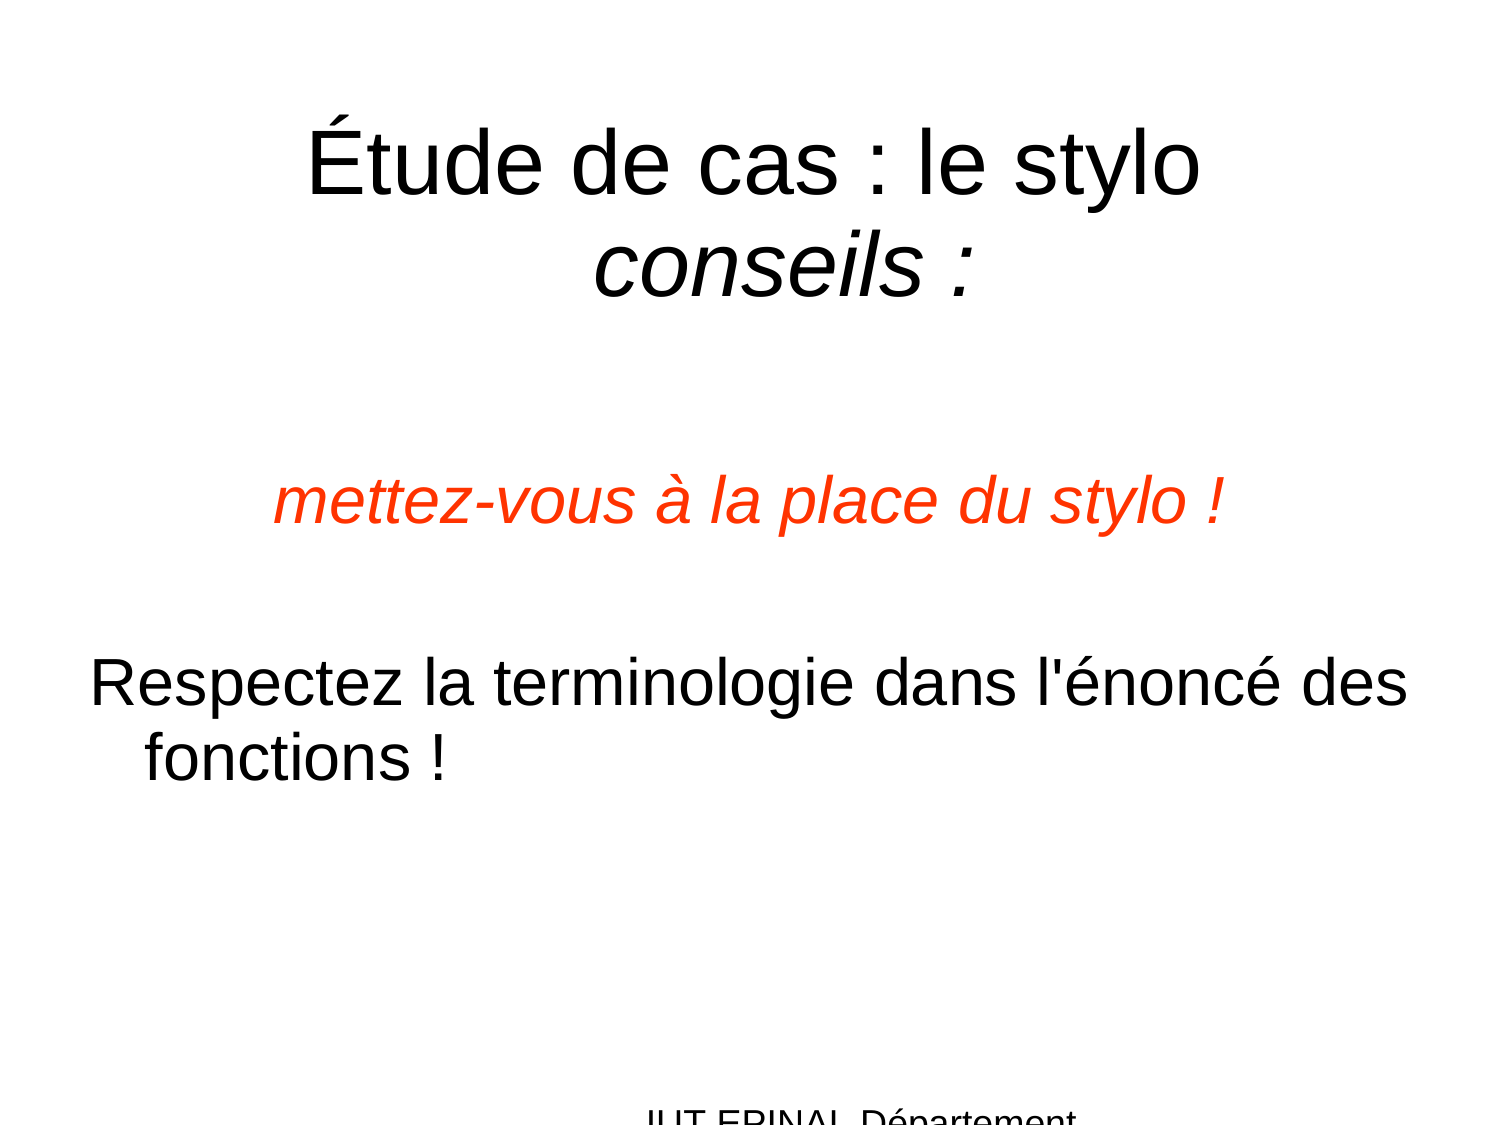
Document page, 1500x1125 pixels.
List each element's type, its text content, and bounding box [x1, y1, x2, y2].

title Étude de cas : le stylo conseils : [75, 45, 1426, 386]
list mettez-vous à la place du stylo ! Respectez la terminologie dans l'énoncé des fonctions ! [75, 456, 1426, 1005]
